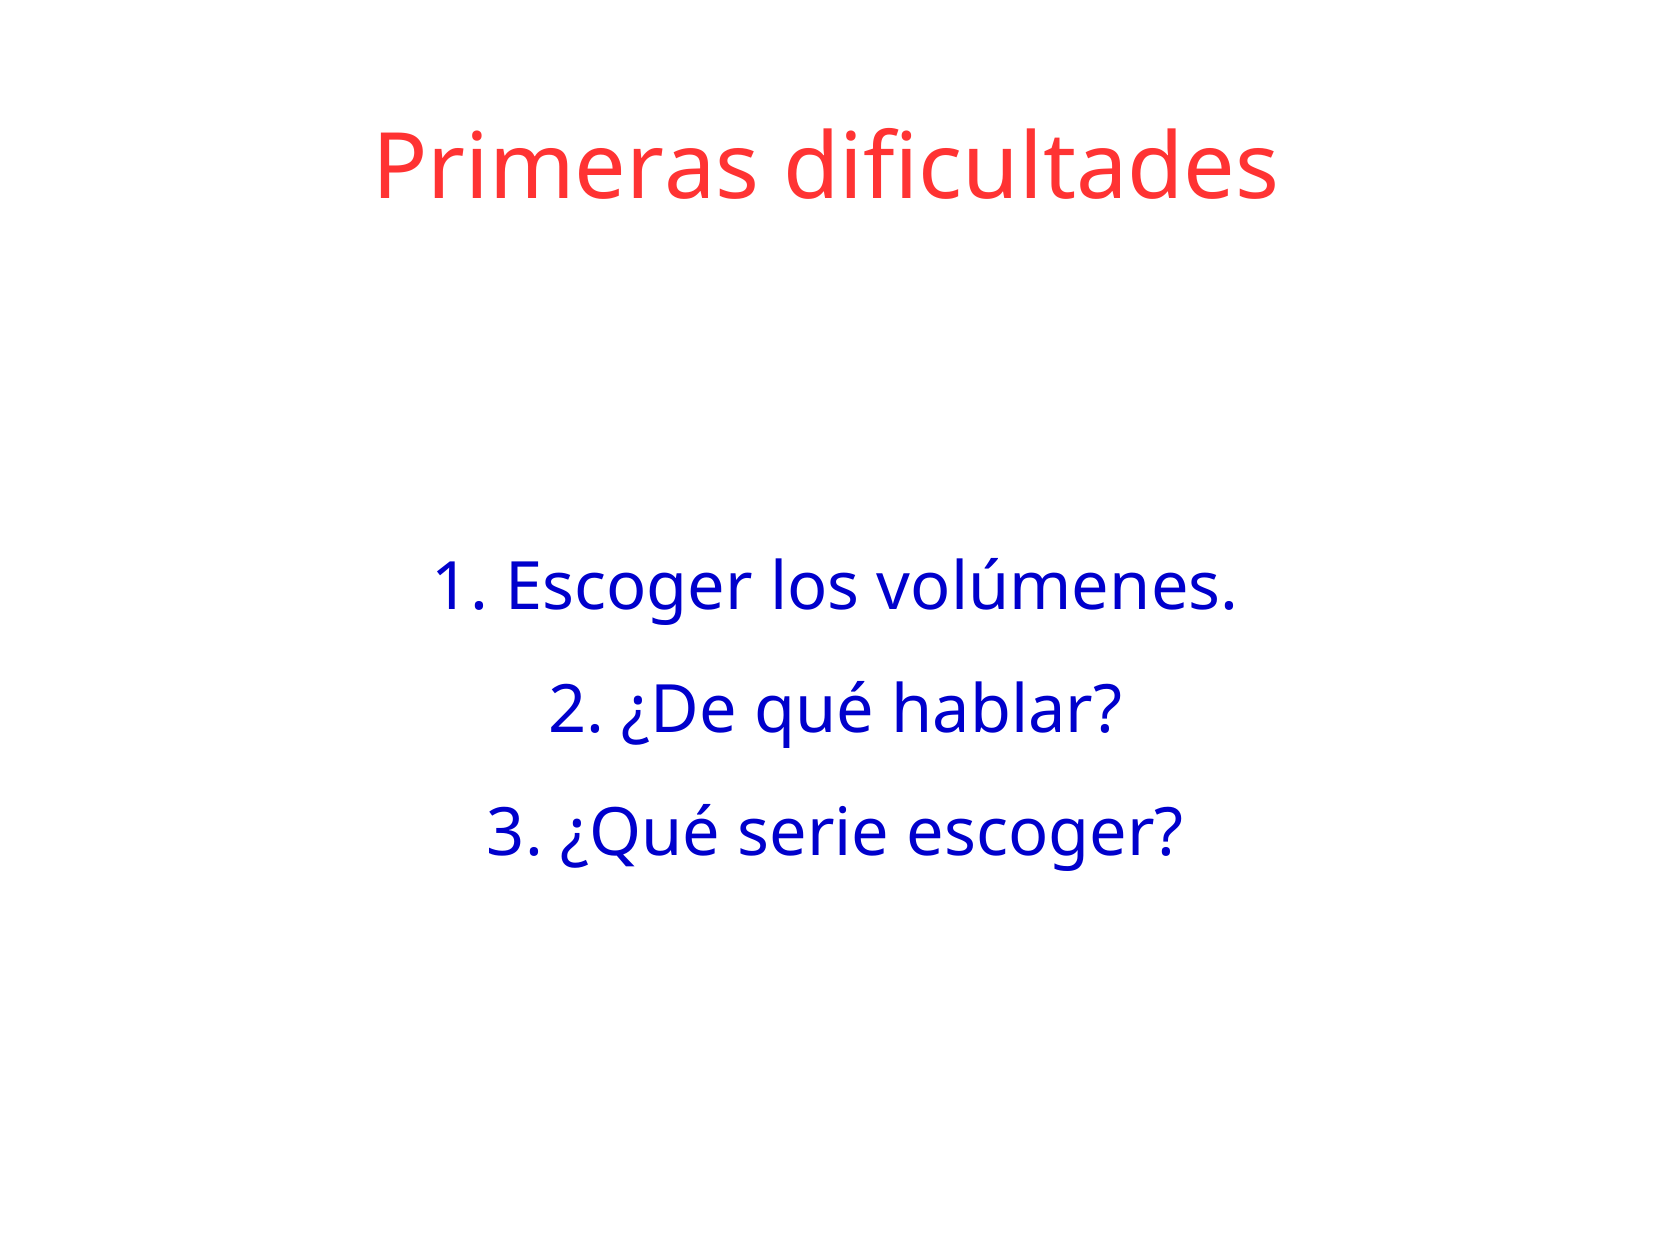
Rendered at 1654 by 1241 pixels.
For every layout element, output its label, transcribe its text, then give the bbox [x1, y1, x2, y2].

title Primeras dificultades [82, 49, 1571, 257]
list 1. Escoger los volúmenes. 2. ¿De qué hablar? 3. ¿Qué serie escoger? [82, 290, 1571, 1109]
